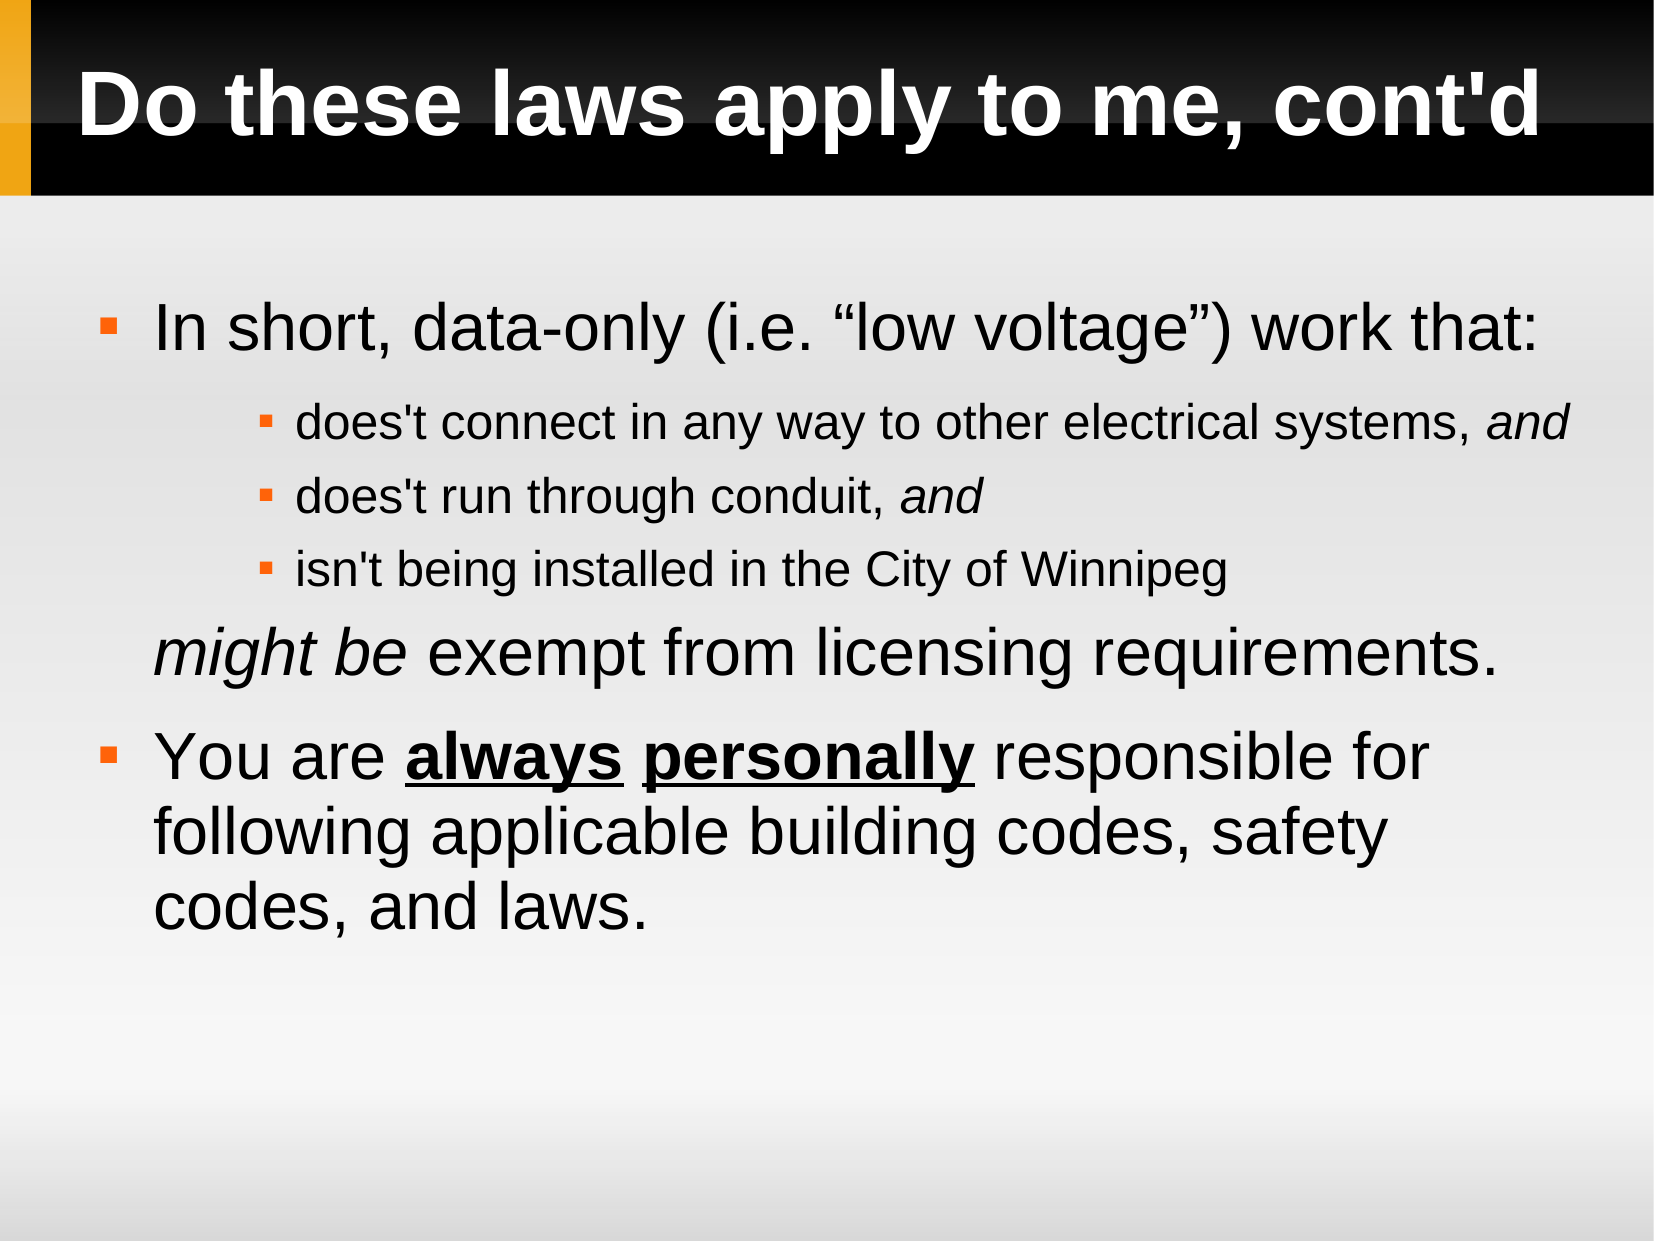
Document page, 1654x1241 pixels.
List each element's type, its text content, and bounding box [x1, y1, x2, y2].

title Do these laws apply to me, cont'd [76, 0, 1565, 208]
list In short, data-only (i.e. “low voltage”) work that: does't connect in any way to other electrical systems, and does't run through conduit, and isn't being installed in the City of Winnipeg might be exempt from licensing requirements. You are always personally responsible for following applicable building codes, safety codes, and laws. [82, 290, 1571, 1109]
picture [0, 0, 1654, 1241]
